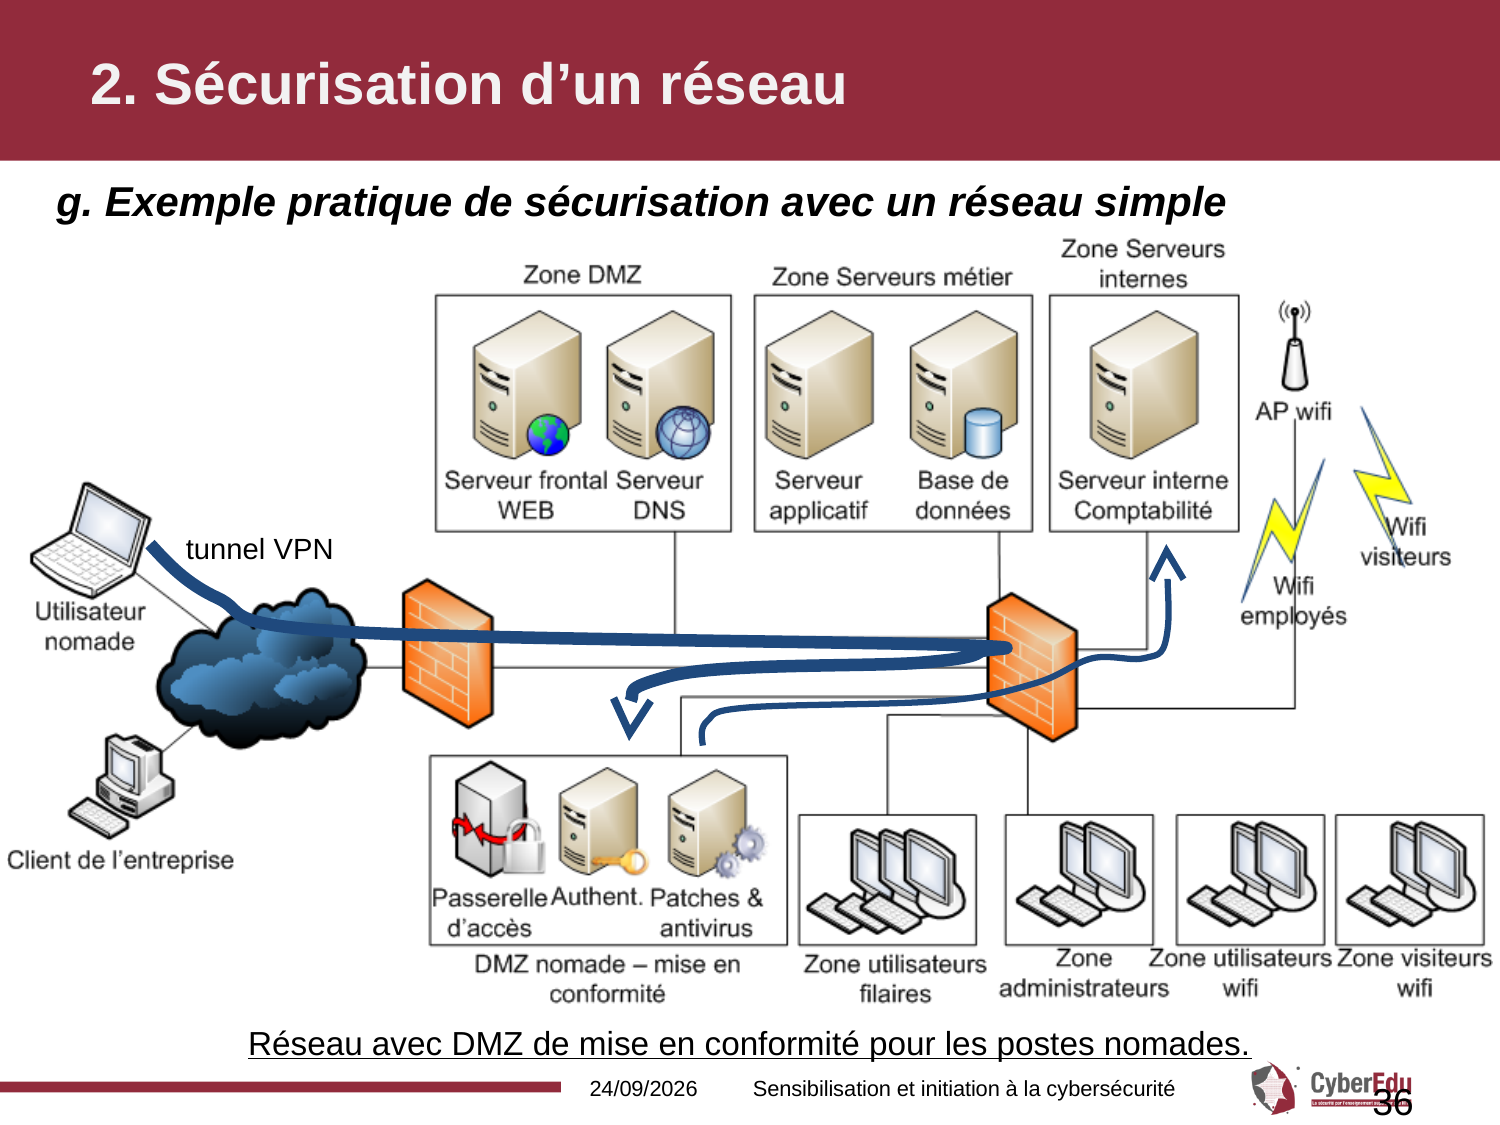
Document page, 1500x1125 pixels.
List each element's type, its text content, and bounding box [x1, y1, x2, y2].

text_box Réseau avec DMZ de mise en conformité pour les postes nomades. [171, 1014, 1329, 1070]
picture [1246, 1060, 1412, 1115]
slide_number 15/11/2020 [561, 1070, 727, 1118]
picture [7, 231, 1493, 1010]
footer Sensibilisation et initiation à la cybersécurité [738, 1070, 1236, 1118]
title 2. Sécurisation d’un réseau [75, 1, 1425, 161]
text_box tunnel VPN [171, 522, 361, 573]
text_box g. Exemple pratique de sécurisation avec un réseau simple [41, 167, 1471, 231]
picture [1398, 1101, 1408, 1113]
